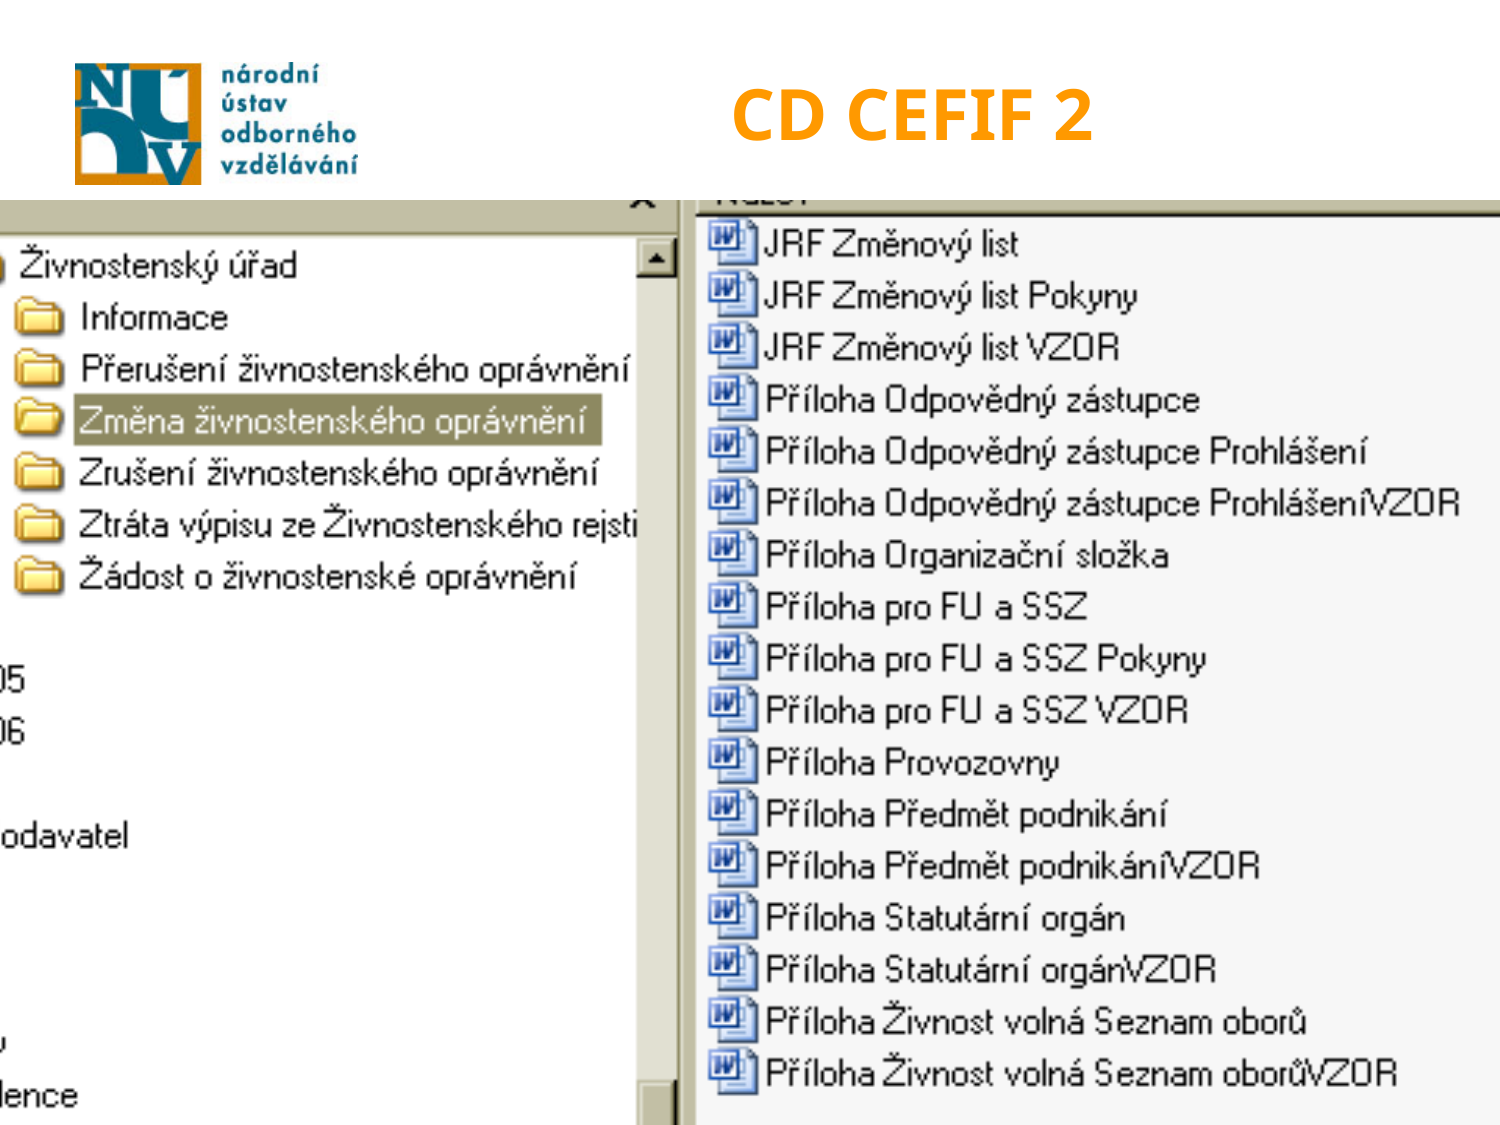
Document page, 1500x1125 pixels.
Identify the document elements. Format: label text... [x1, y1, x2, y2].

text_box [75, 62, 358, 185]
picture [0, 200, 1500, 1125]
title CD CEFIF 2 [399, 37, 1425, 188]
